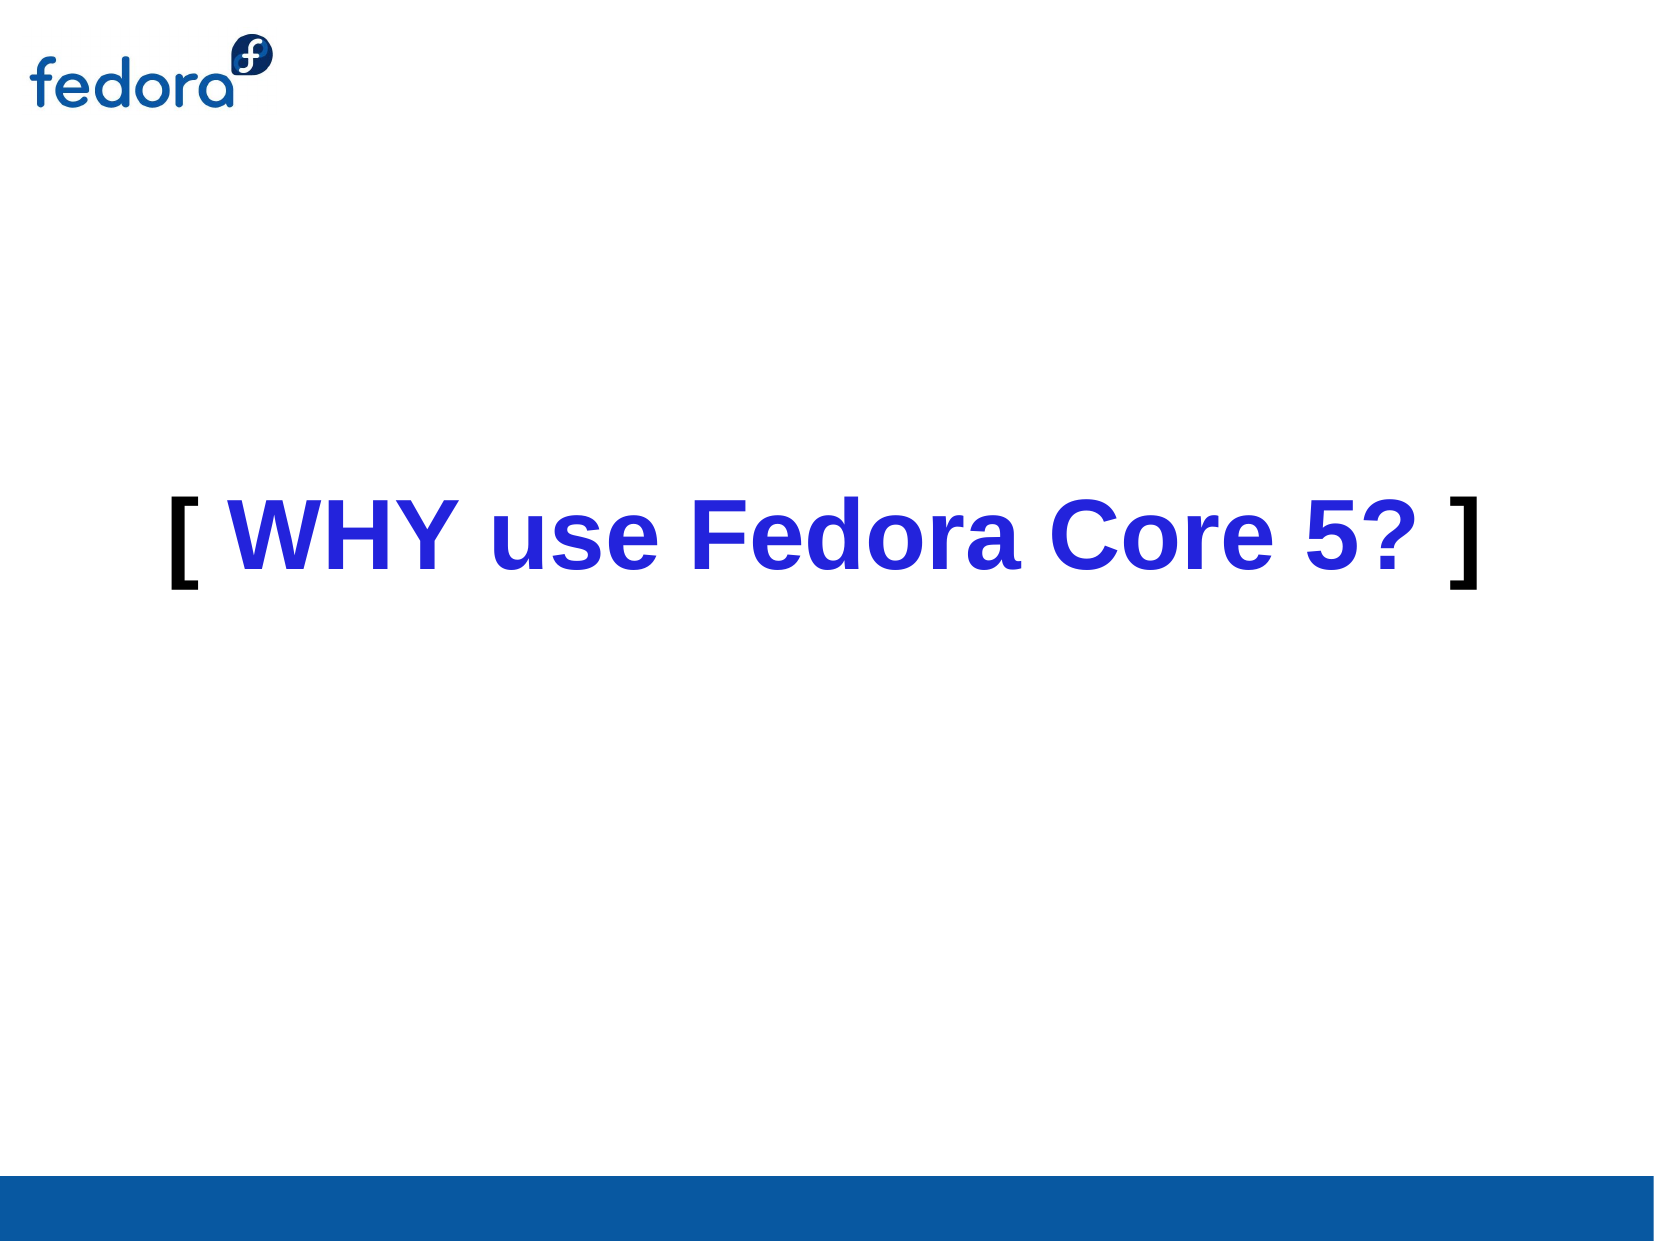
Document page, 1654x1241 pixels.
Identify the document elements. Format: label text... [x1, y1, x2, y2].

list [ WHY use Fedora Core 5? ] [166, 407, 1485, 741]
picture [22, 27, 277, 115]
picture [0, 1176, 1654, 1241]
